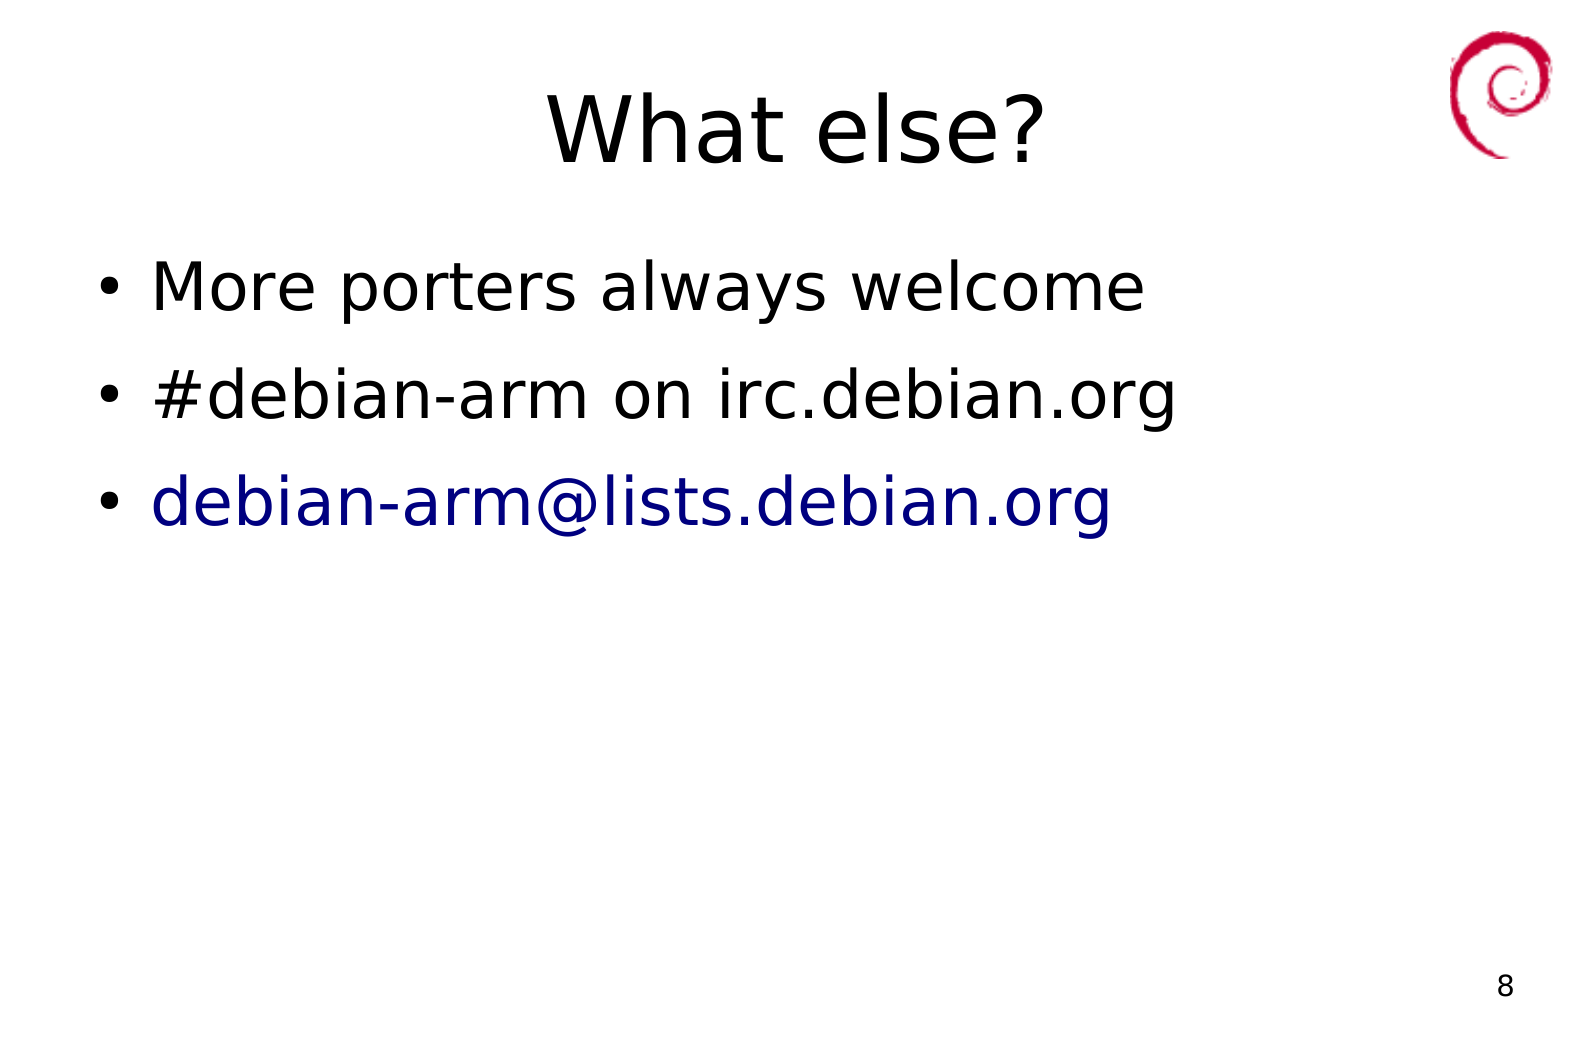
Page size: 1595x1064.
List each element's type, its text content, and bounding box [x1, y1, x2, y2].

title What else? [79, 49, 1515, 213]
list More porters always welcome #debian-arm on irc.debian.org debian-arm@lists.debian.org [79, 248, 1515, 936]
picture [1450, 31, 1555, 159]
